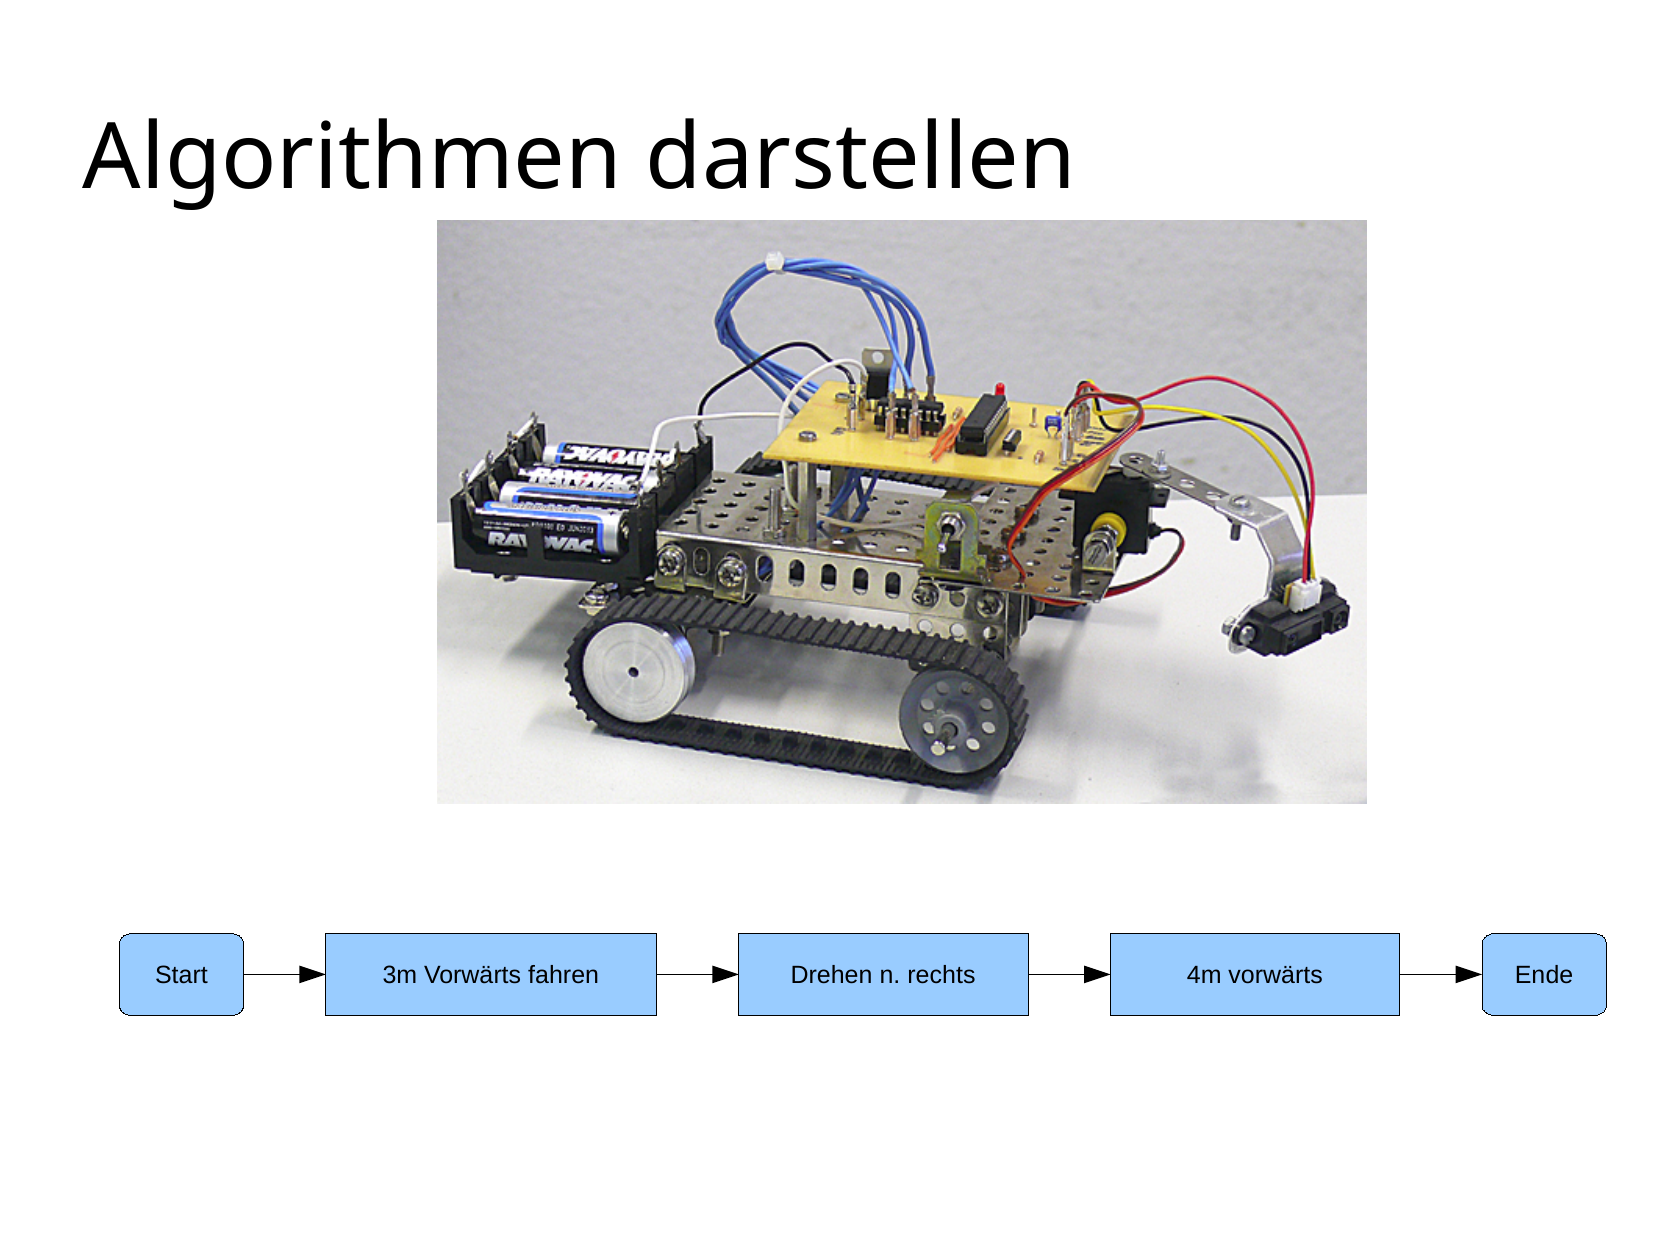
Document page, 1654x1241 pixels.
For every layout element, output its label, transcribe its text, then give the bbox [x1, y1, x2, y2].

text_box Start [119, 933, 244, 1016]
picture [437, 220, 1367, 804]
text_box 4m vorwärts [1110, 933, 1400, 1016]
text_box Ende [1482, 933, 1607, 1016]
text_box 3m Vorwärts fahren [325, 933, 657, 1016]
title Algorithmen darstellen [82, 49, 1571, 257]
text_box Drehen n. rechts [738, 933, 1029, 1016]
